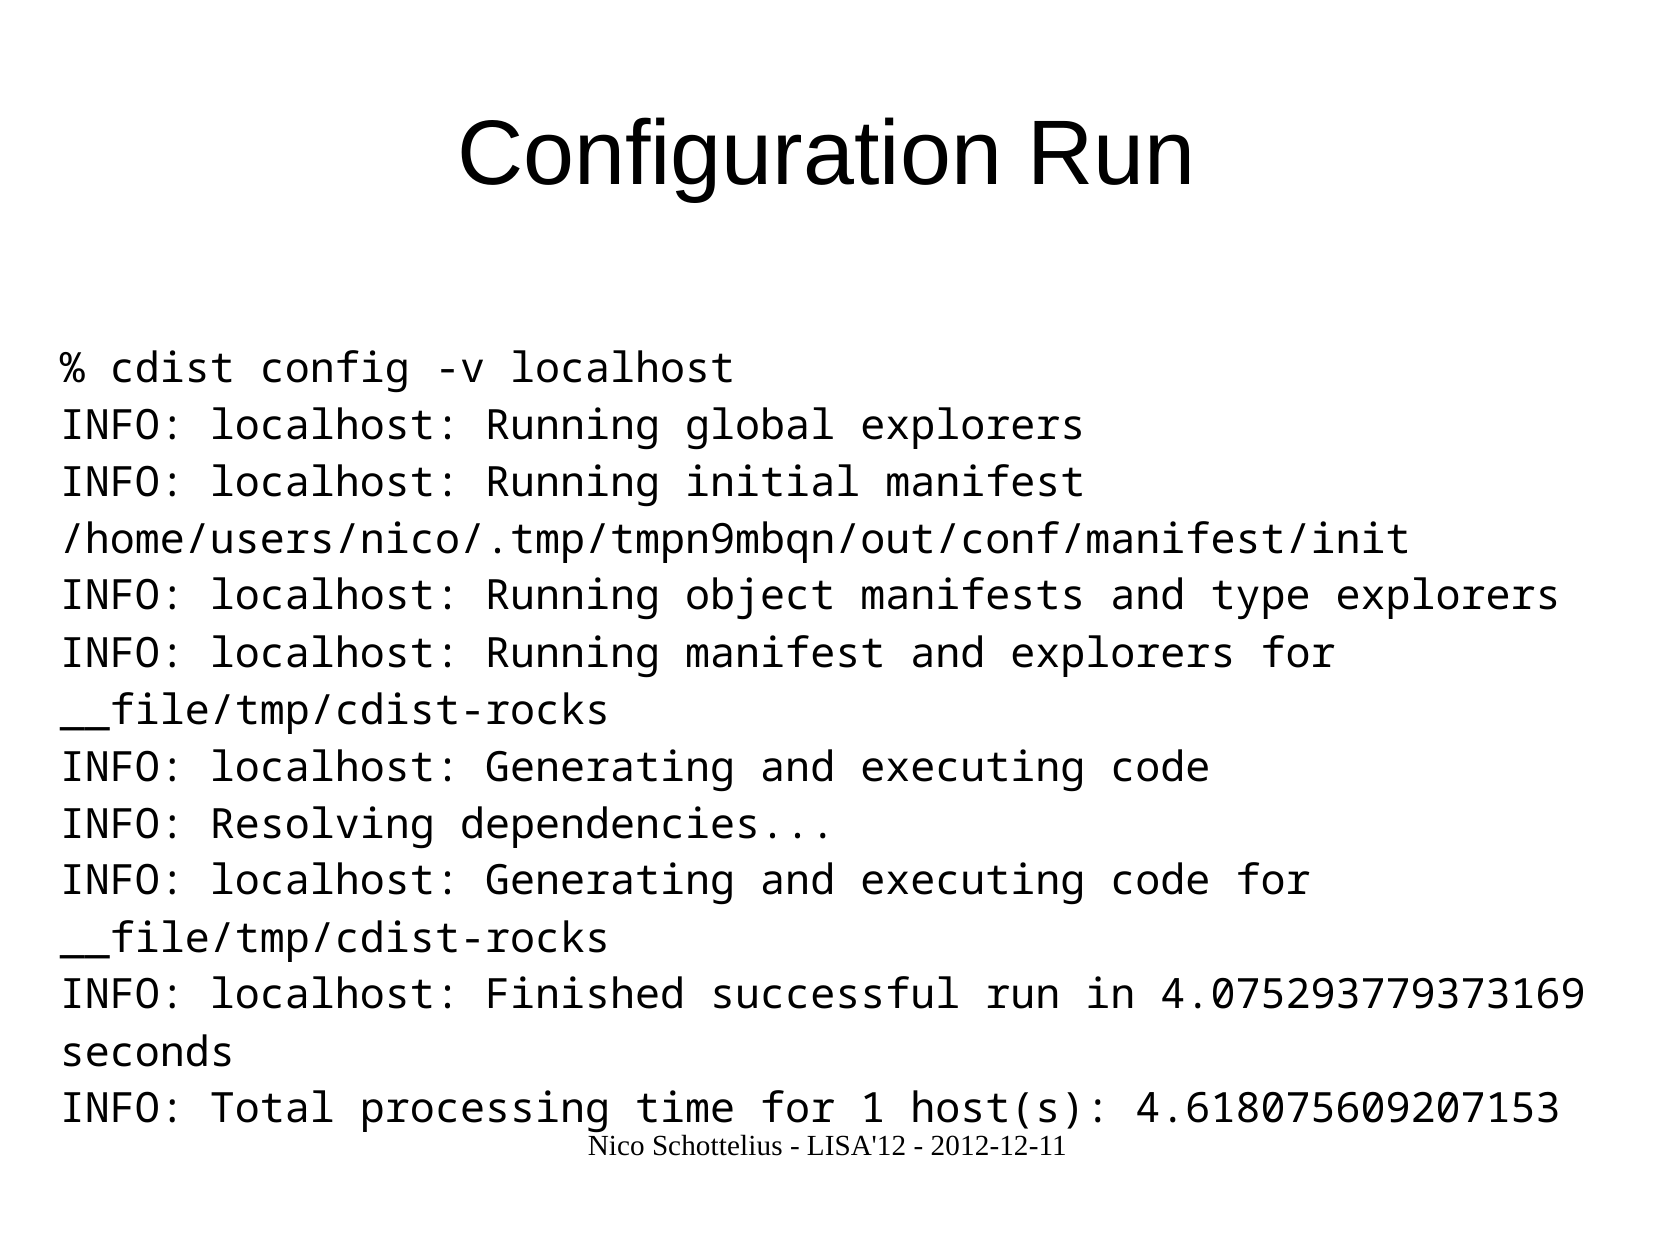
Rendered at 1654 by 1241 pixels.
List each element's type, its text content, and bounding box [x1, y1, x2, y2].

title Configuration Run [82, 49, 1571, 257]
text_box % cdist config -v localhost INFO: localhost: Running global explorers INFO: localhost: Running initial manifest /home/users/nico/.tmp/tmpn9mbqn/out/conf/manifest/init INFO: localhost: Running object manifests and type explorers INFO: localhost: Running manifest and explorers for __file/tmp/cdist-rocks INFO: localhost: Generating and executing code INFO: Resolving dependencies... INFO: localhost: Generating and executing code for __file/tmp/cdist-rocks INFO: localhost: Finished successful run in 4.075293779373169 seconds INFO: Total processing time for 1 host(s): 4.618075609207153 [45, 330, 1621, 1024]
